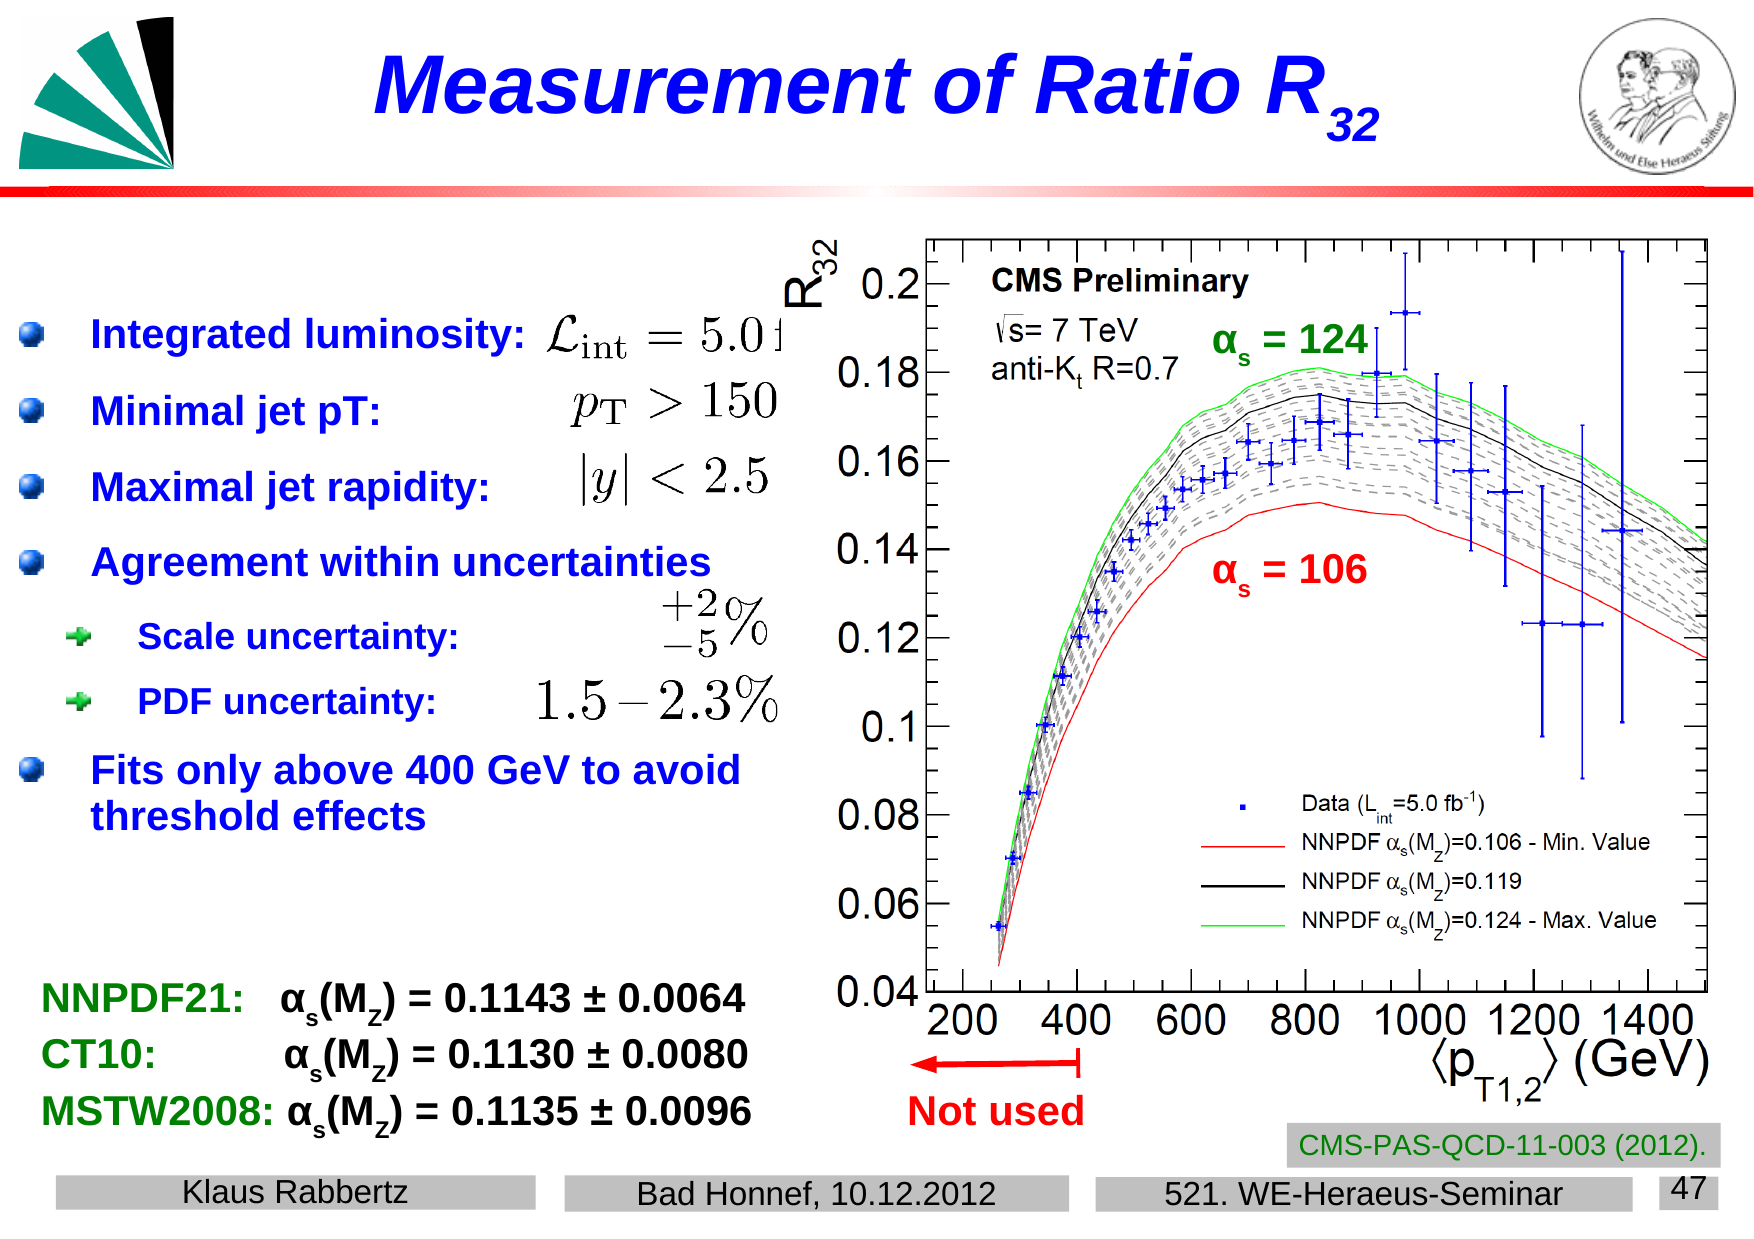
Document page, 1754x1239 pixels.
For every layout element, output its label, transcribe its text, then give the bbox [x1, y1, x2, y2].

text_box CMS-PAS-QCD-11-003 (2012). [1286, 1122, 1721, 1168]
text_box Not used [895, 1081, 1098, 1141]
list Integrated luminosity: Minimal jet pT: Maximal jet rapidity: Agreement within uncertainties Scale uncertainty: PDF uncertainty: Fits only above 400 GeV to avoid threshold effects [7, 311, 781, 840]
picture [567, 446, 777, 510]
text_box αs = 106 [1200, 539, 1381, 609]
text_box αs = 124 [1200, 309, 1381, 378]
text_box NNPDF21: αs(MZ) = 0.1143 ± 0.0064 CT10: αs(MZ) = 0.1130 ± 0.0080 MSTW2008: αs(MZ) = 0.1135 ± 0.0096 [28, 968, 765, 1150]
picture [19, 17, 174, 171]
picture [1579, 18, 1736, 175]
picture [529, 227, 1719, 1111]
title Measurement of Ratio R32 [197, 18, 1556, 172]
picture [655, 584, 778, 667]
